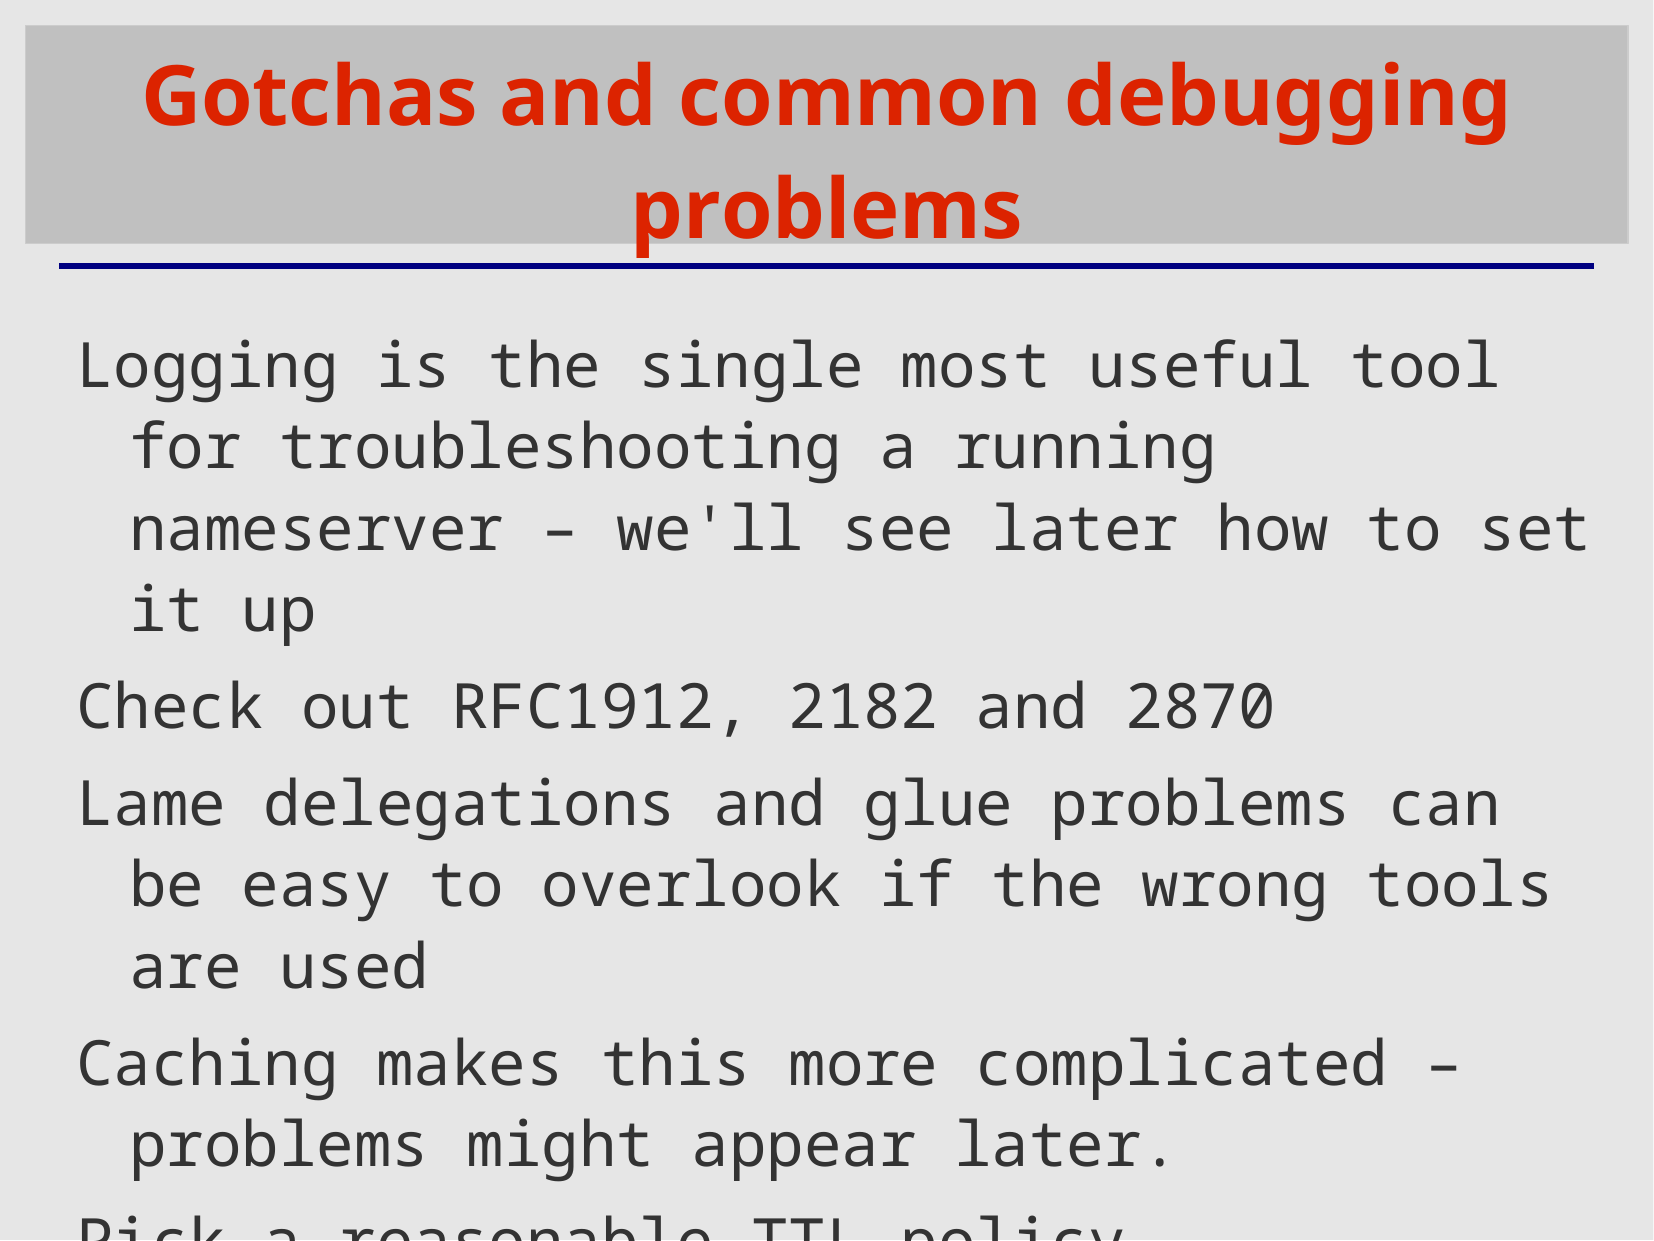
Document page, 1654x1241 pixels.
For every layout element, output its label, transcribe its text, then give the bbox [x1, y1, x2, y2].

list Logging is the single most useful tool for troubleshooting a running nameserver – we'll see later how to set it up Check out RFC1912, 2182 and 2870 Lame delegations and glue problems can be easy to overlook if the wrong tools are used Caching makes this more complicated – problems might appear later. Pick a reasonable TTL policy [59, 322, 1594, 1156]
title Gotchas and common debugging problems [121, 53, 1534, 246]
